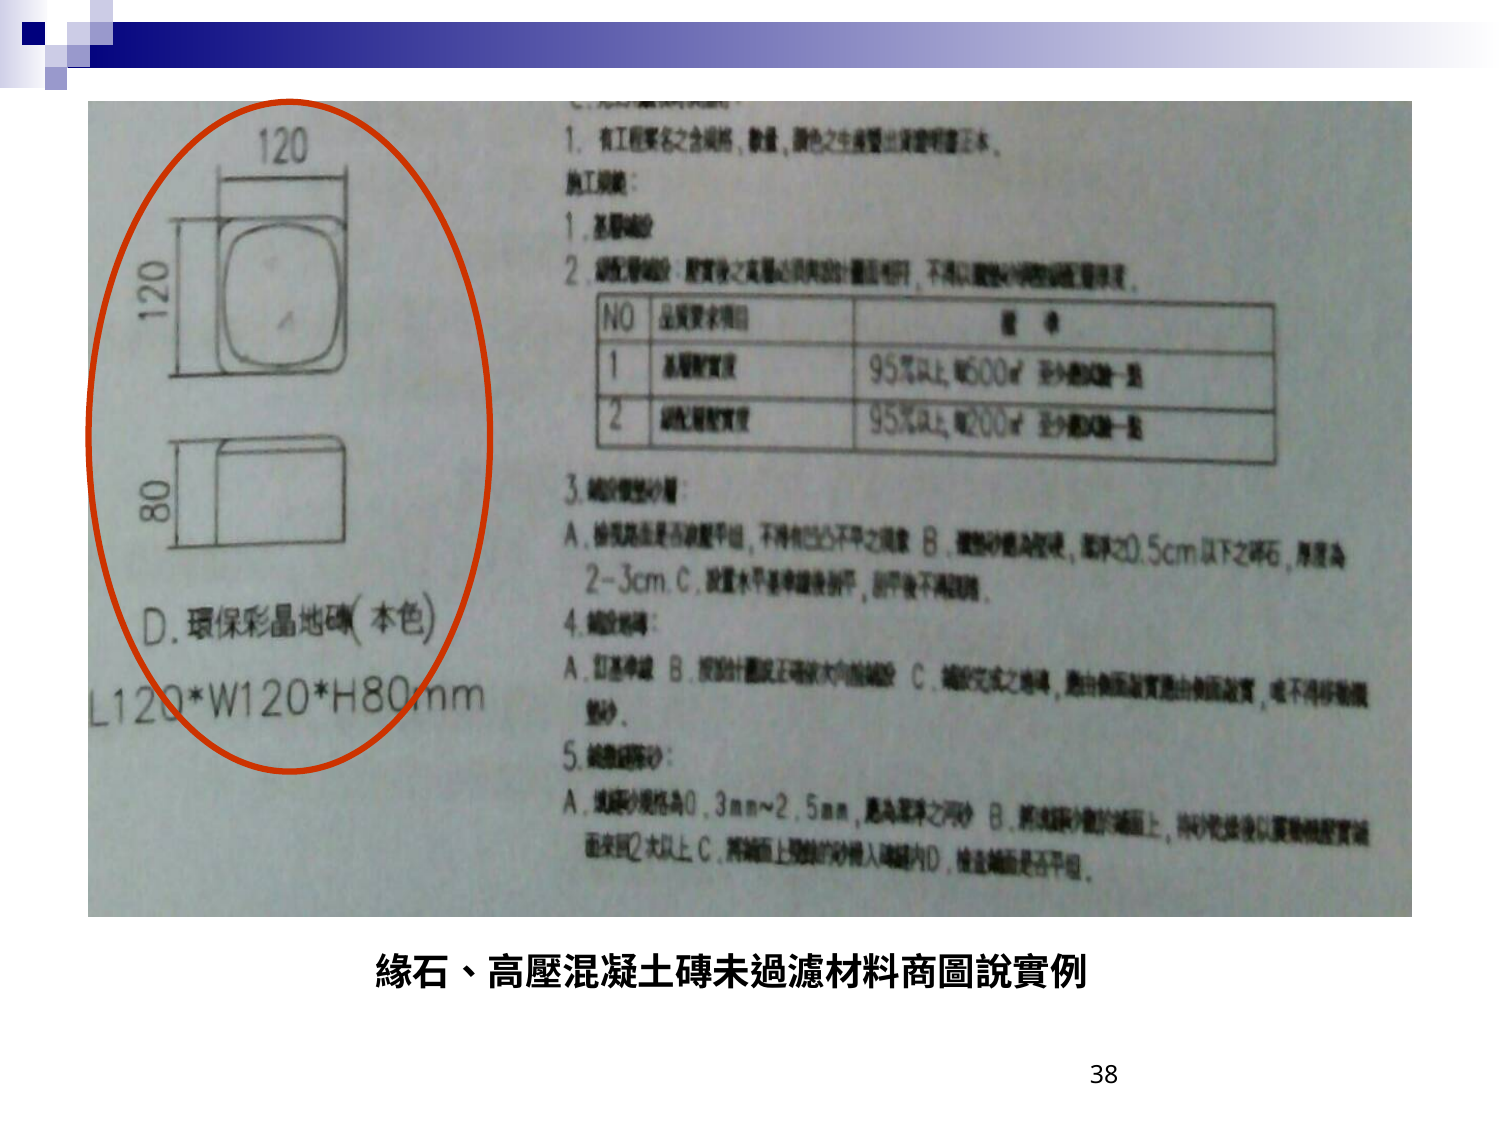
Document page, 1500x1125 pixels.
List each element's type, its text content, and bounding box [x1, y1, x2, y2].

picture [92, 105, 486, 768]
picture [88, 101, 1412, 917]
text_box [1074, 1025, 1426, 1101]
text_box 緣石、高壓混凝土磚未過濾材料商圖說實例 [360, 941, 1163, 1001]
picture [88, 101, 260, 373]
